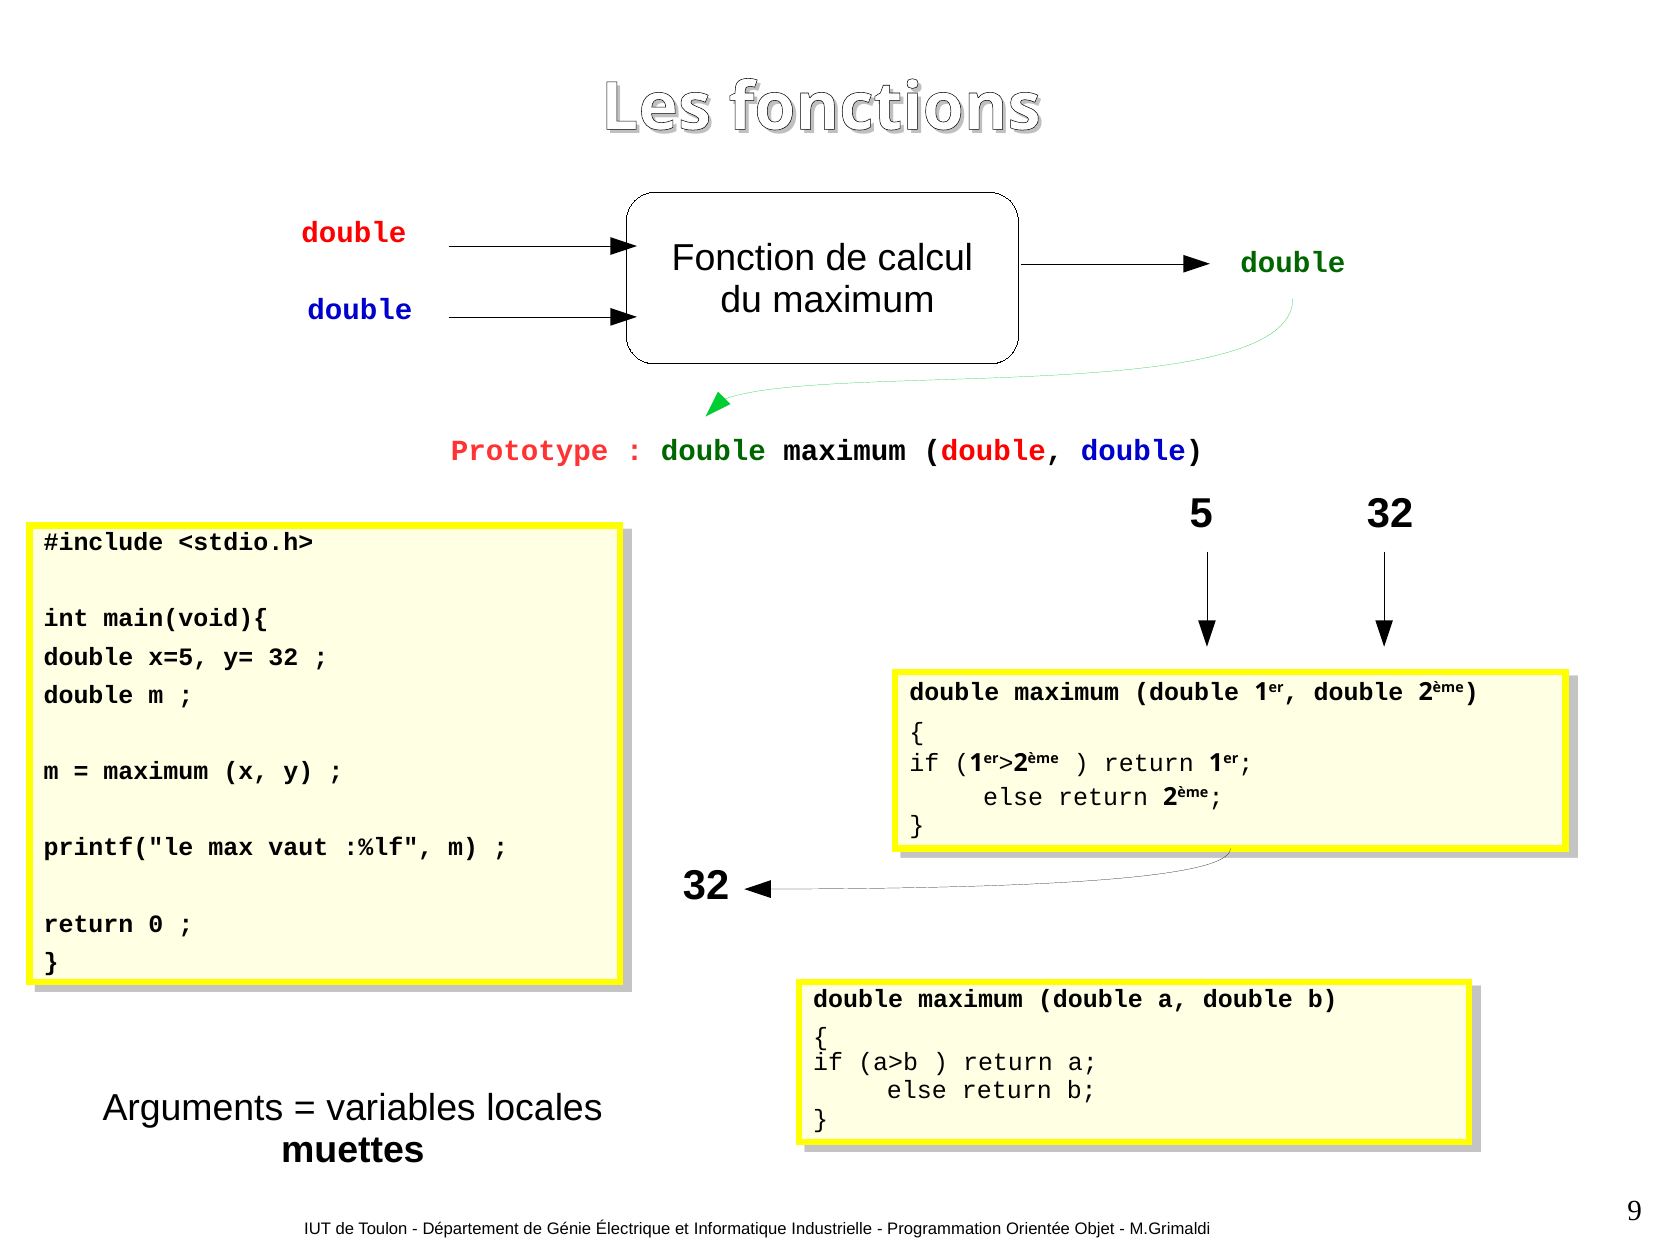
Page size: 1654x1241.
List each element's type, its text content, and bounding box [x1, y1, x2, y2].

text_box Fonction de calcul du maximum [626, 192, 1019, 364]
text_box #include <stdio.h> int main(void){ double x=5, y= 32 ; double m ; m = maximum (x, y) ; printf("le max vaut :%lf", m) ; return 0 ; } [29, 525, 621, 982]
text_box double [271, 290, 448, 346]
text_box double maximum (double a, double b) { if (a>b ) return a; else return b; } [799, 982, 1470, 1142]
text_box double [1204, 243, 1382, 299]
text_box Prototype : double maximum (double, double) [377, 432, 1277, 507]
text_box 5 [1174, 482, 1228, 552]
text_box double [265, 213, 443, 269]
text_box 32 [1352, 482, 1429, 552]
text_box 32 [668, 854, 745, 924]
text_box double maximum (double 1er, double 2ème) { if (1er>2ème ) return 1er; else return 2ème; } [895, 671, 1566, 849]
title Les fonctions [76, 0, 1565, 208]
text_box Arguments = variables locales muettes [24, 1079, 681, 1190]
